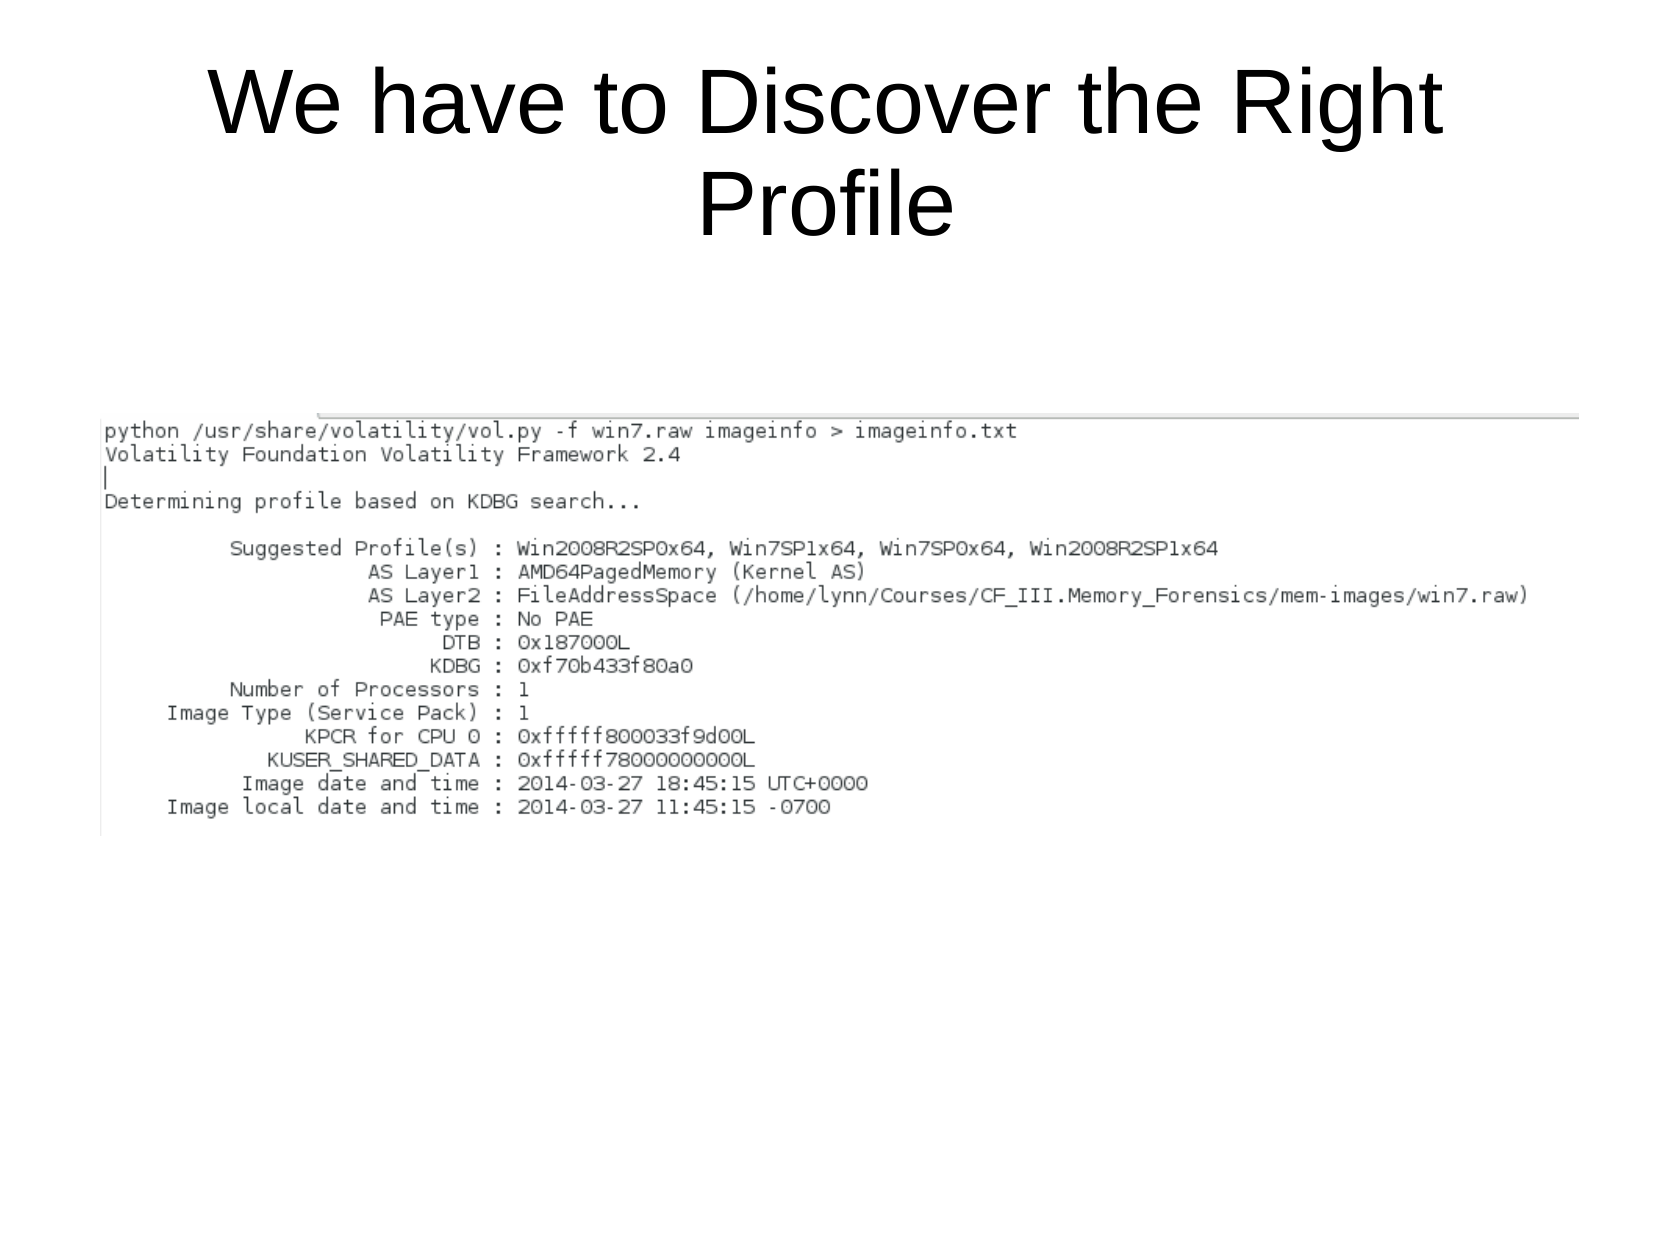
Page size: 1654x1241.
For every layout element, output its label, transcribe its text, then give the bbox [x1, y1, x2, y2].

picture [100, 413, 1579, 836]
title We have to Discover the Right Profile [82, 49, 1571, 257]
